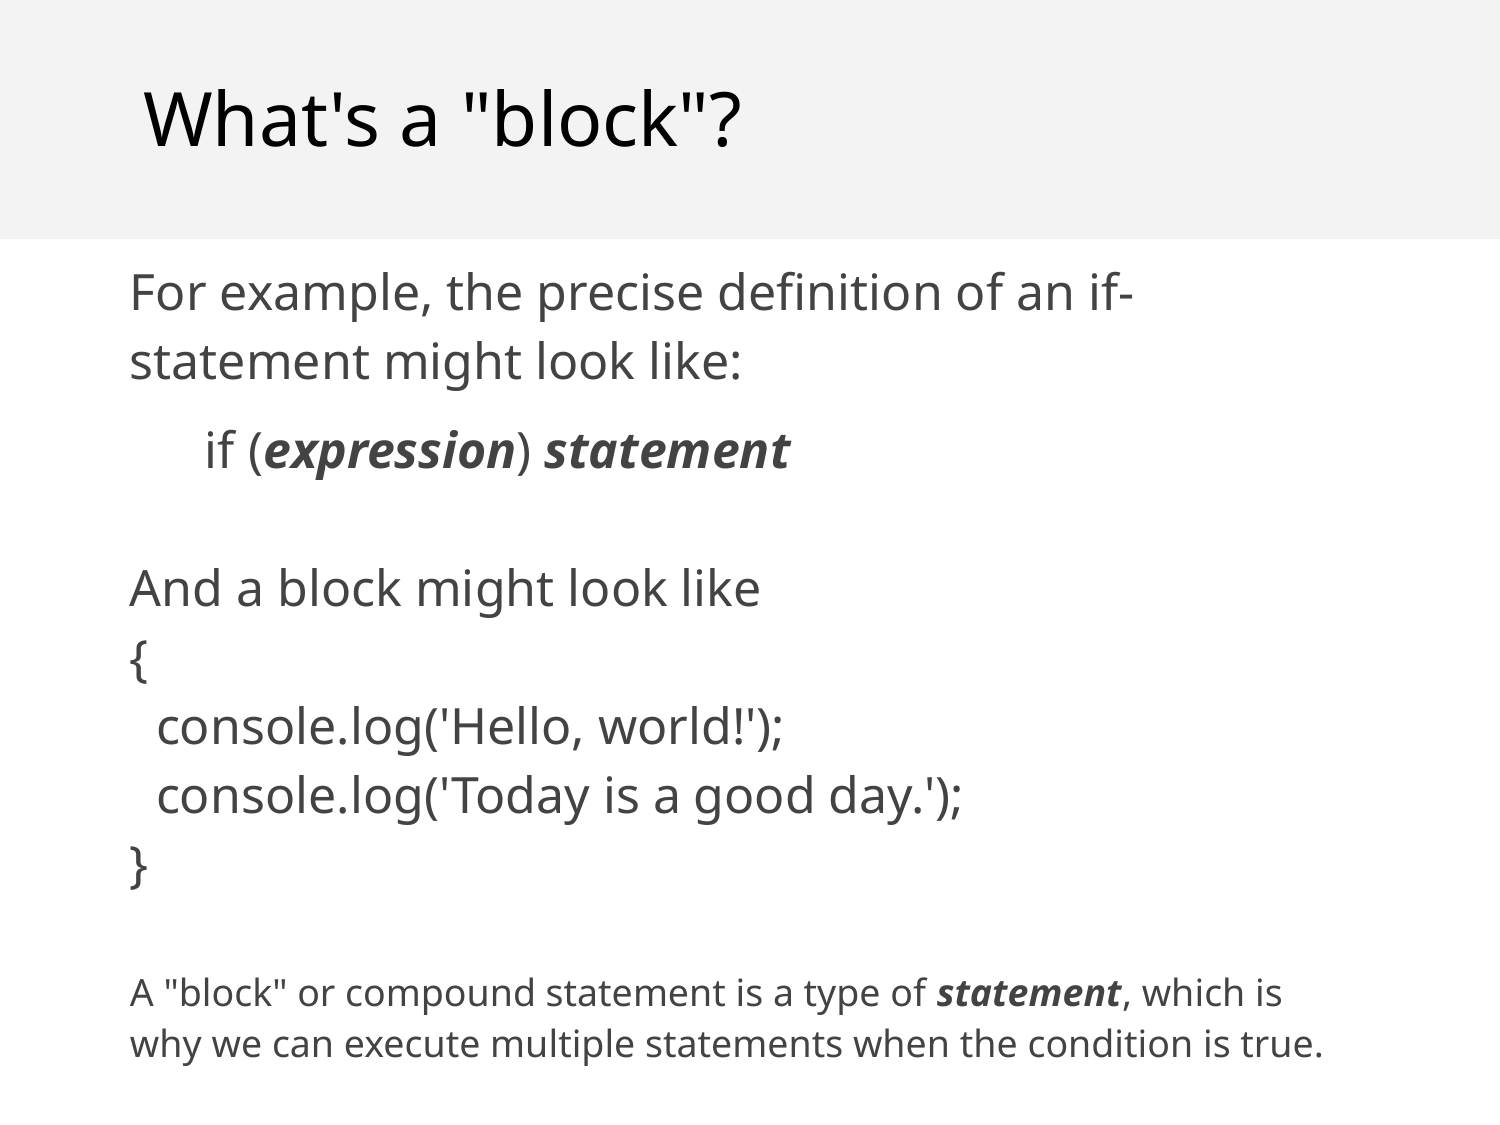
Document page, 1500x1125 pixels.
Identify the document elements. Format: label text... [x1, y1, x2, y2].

title What's a "block"? [128, 56, 1372, 183]
list For example, the precise definition of an if-statement might look like: if (expression) statement And a block might look like { console.log('Hello, world!'); console.log('Today is a good day.'); } A "block" or compound statement is a type of statement, which is why we can execute multiple statements when the condition is true. [115, 236, 1359, 1083]
